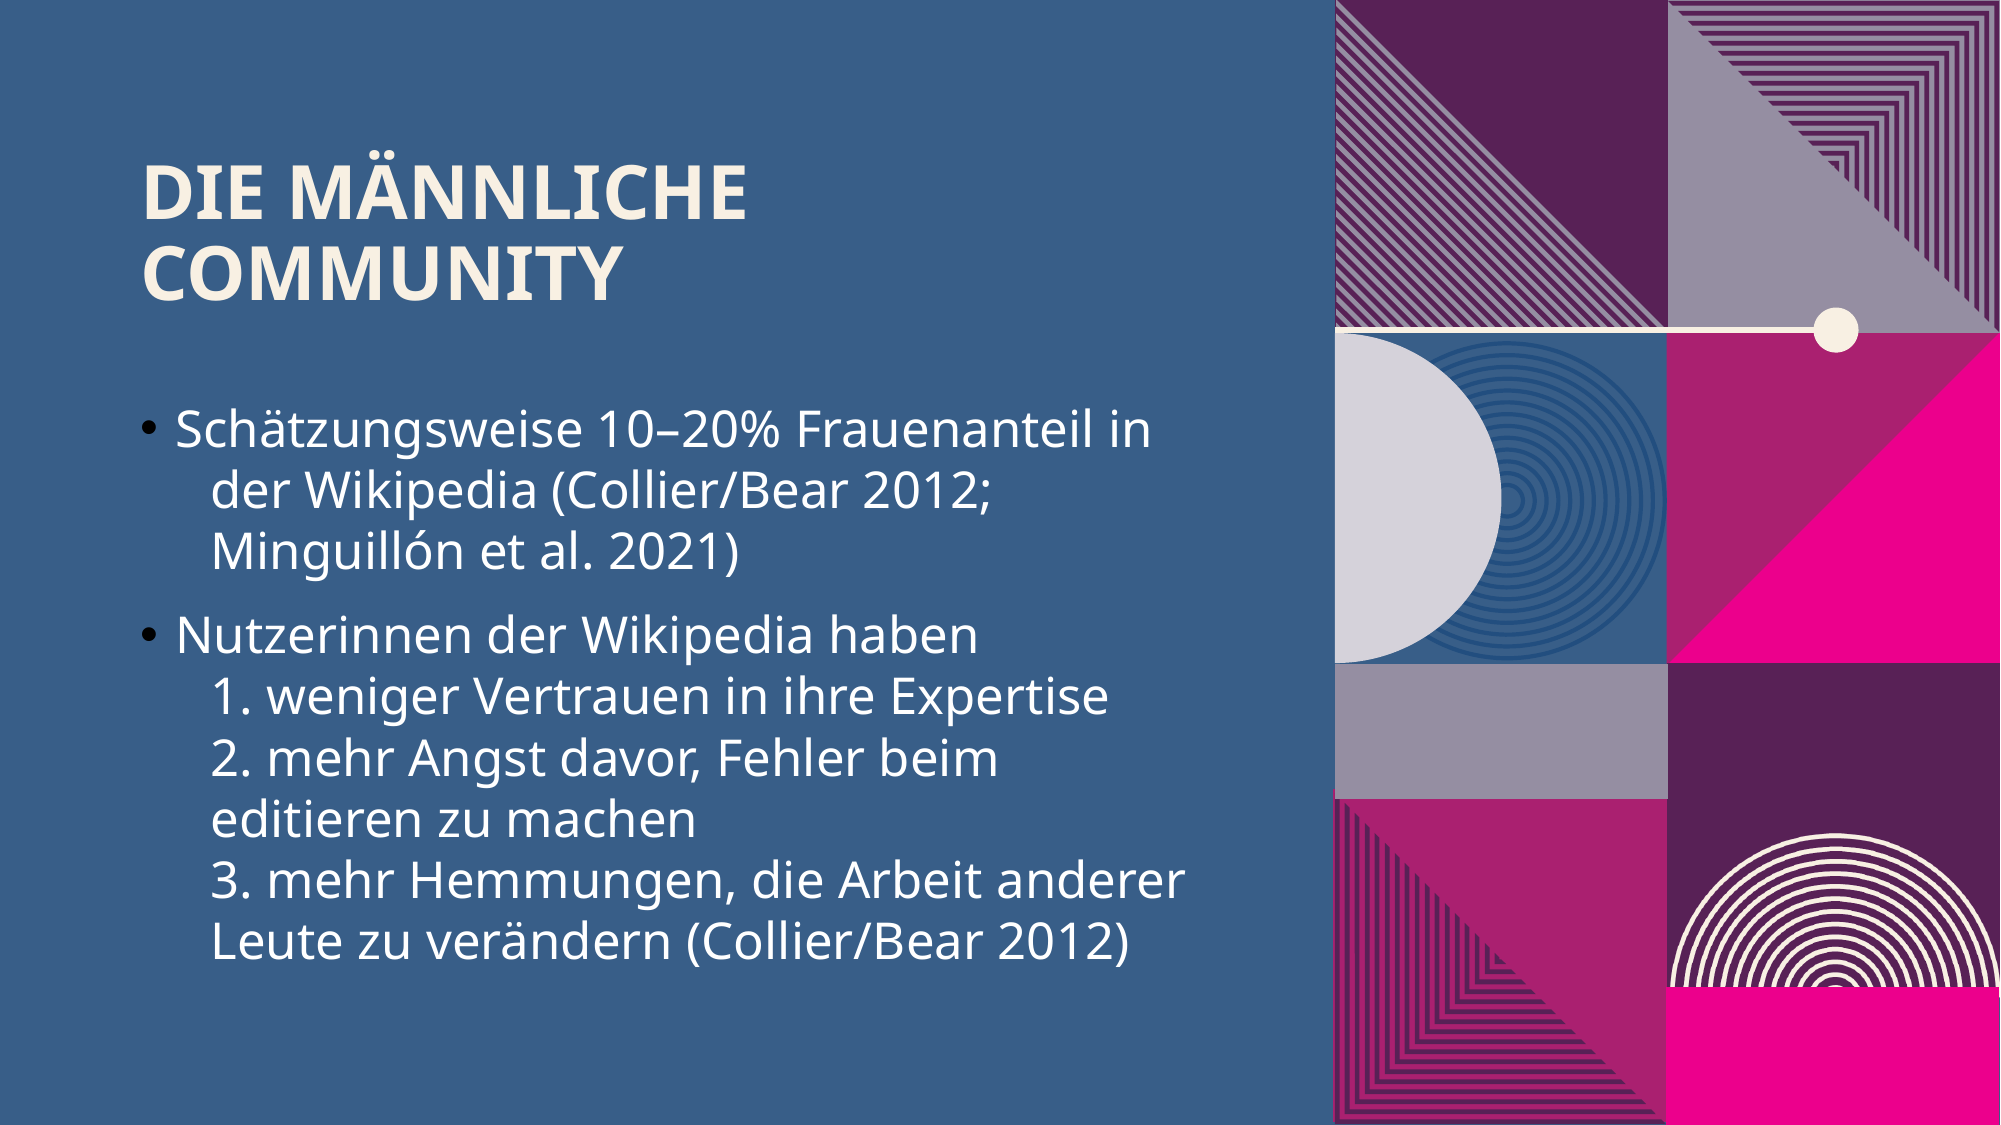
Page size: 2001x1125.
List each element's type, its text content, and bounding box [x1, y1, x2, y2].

list Schätzungsweise 10–20% Frauenanteil in der Wikipedia (Collier/Bear 2012; Minguillón et al. 2021) Nutzerinnen der Wikipedia haben 1. weniger Vertrauen in ihre Expertise 2. mehr Angst davor, Fehler beim editieren zu machen 3. mehr Hemmungen, die Arbeit anderer Leute zu verändern (Collier/Bear 2012) [125, 388, 1208, 1043]
title Die männliche Community [125, 146, 1249, 474]
